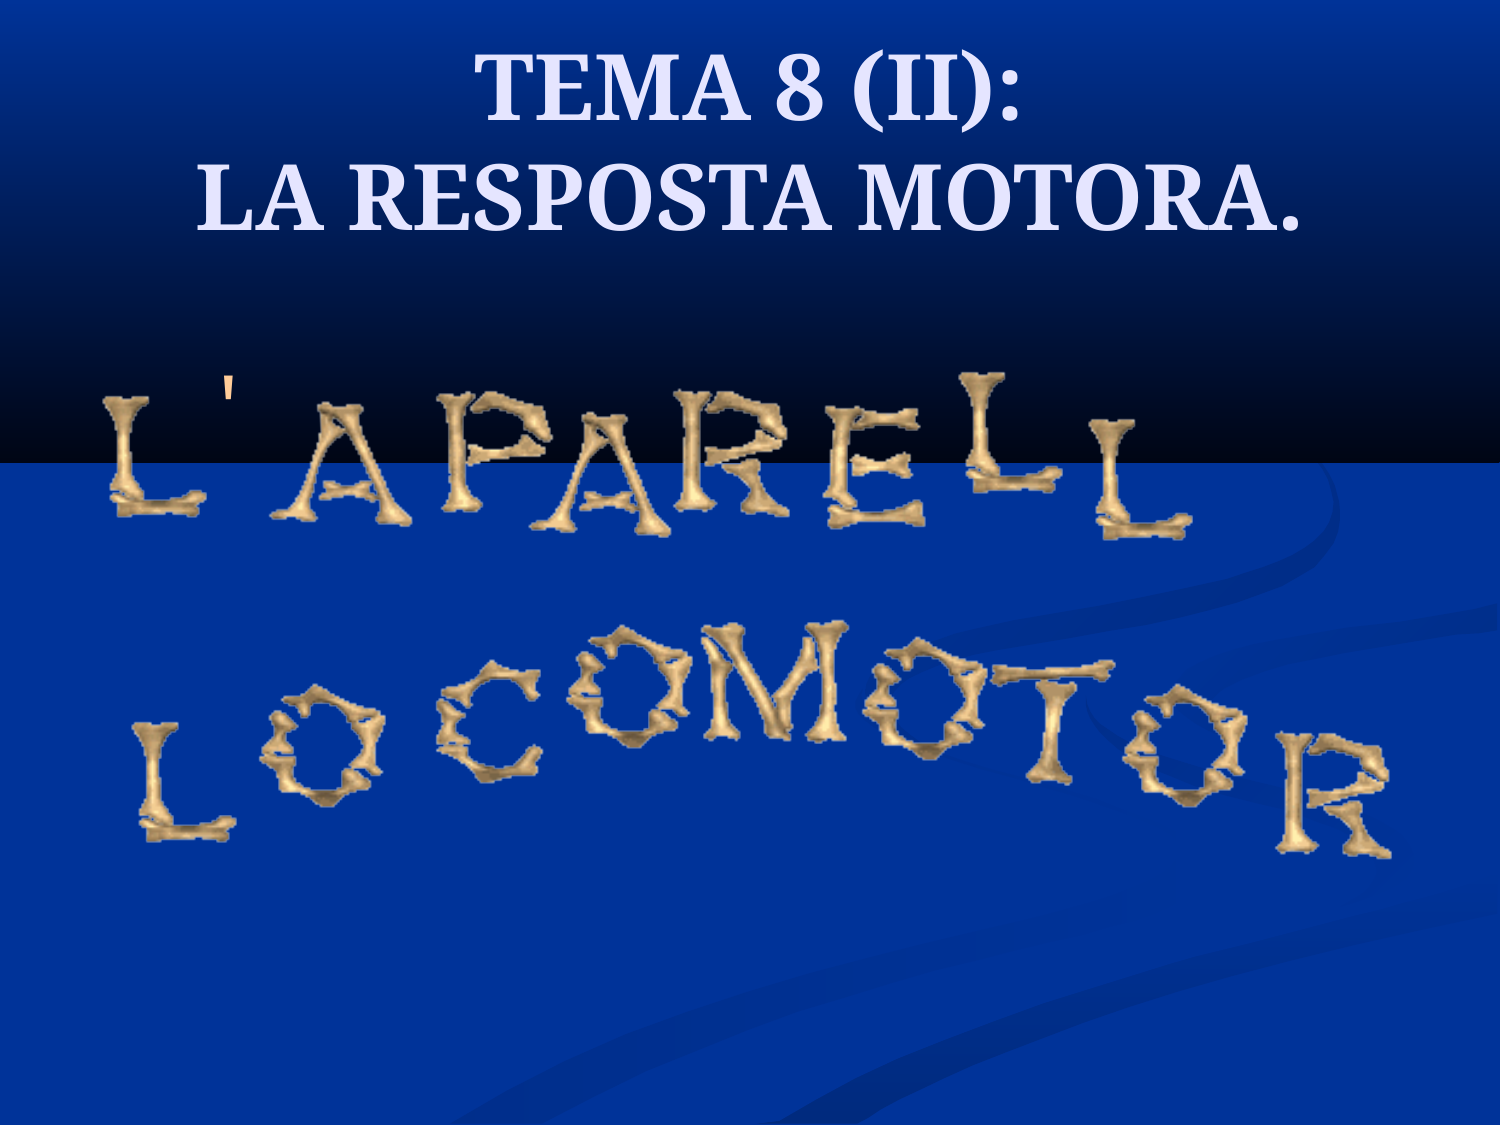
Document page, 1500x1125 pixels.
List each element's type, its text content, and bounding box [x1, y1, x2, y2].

picture [1080, 413, 1205, 555]
picture [123, 716, 249, 858]
picture [814, 402, 933, 544]
picture [560, 609, 1260, 822]
picture [253, 680, 398, 822]
picture [94, 390, 219, 532]
picture [430, 656, 553, 798]
picture [950, 366, 1075, 508]
picture [259, 397, 422, 538]
title TEMA 8 (II): LA RESPOSTA MOTORA. [75, 21, 1426, 257]
picture [430, 385, 802, 550]
text_box ' [218, 342, 225, 468]
picture [1269, 727, 1404, 869]
